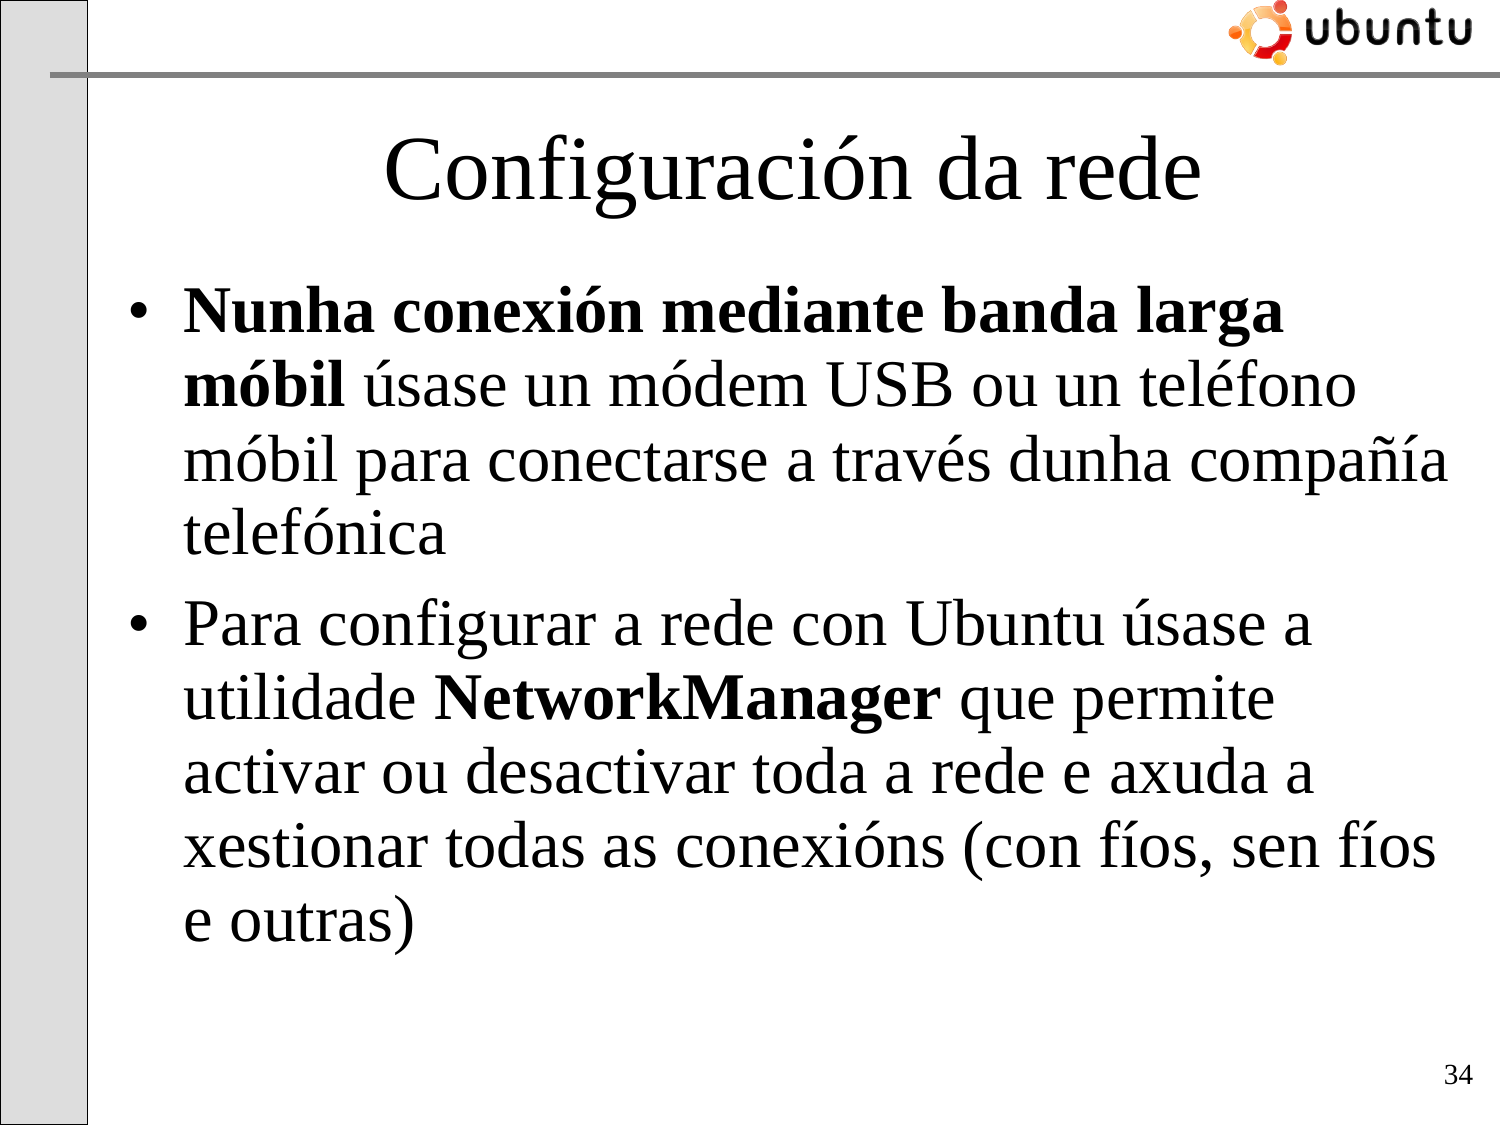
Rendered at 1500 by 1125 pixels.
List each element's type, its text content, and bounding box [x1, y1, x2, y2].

list Nunha conexión mediante banda larga móbil úsase un módem USB ou un teléfono móbil para conectarse a través dunha compañía telefónica Para configurar a rede con Ubuntu úsase a utilidade NetworkManager que permite activar ou desactivar toda a rede e axuda a xestionar todas as conexións (con fíos, sen fíos e outras) [112, 265, 1477, 1000]
picture [1221, 0, 1483, 71]
title Configuración da rede [112, 99, 1477, 237]
